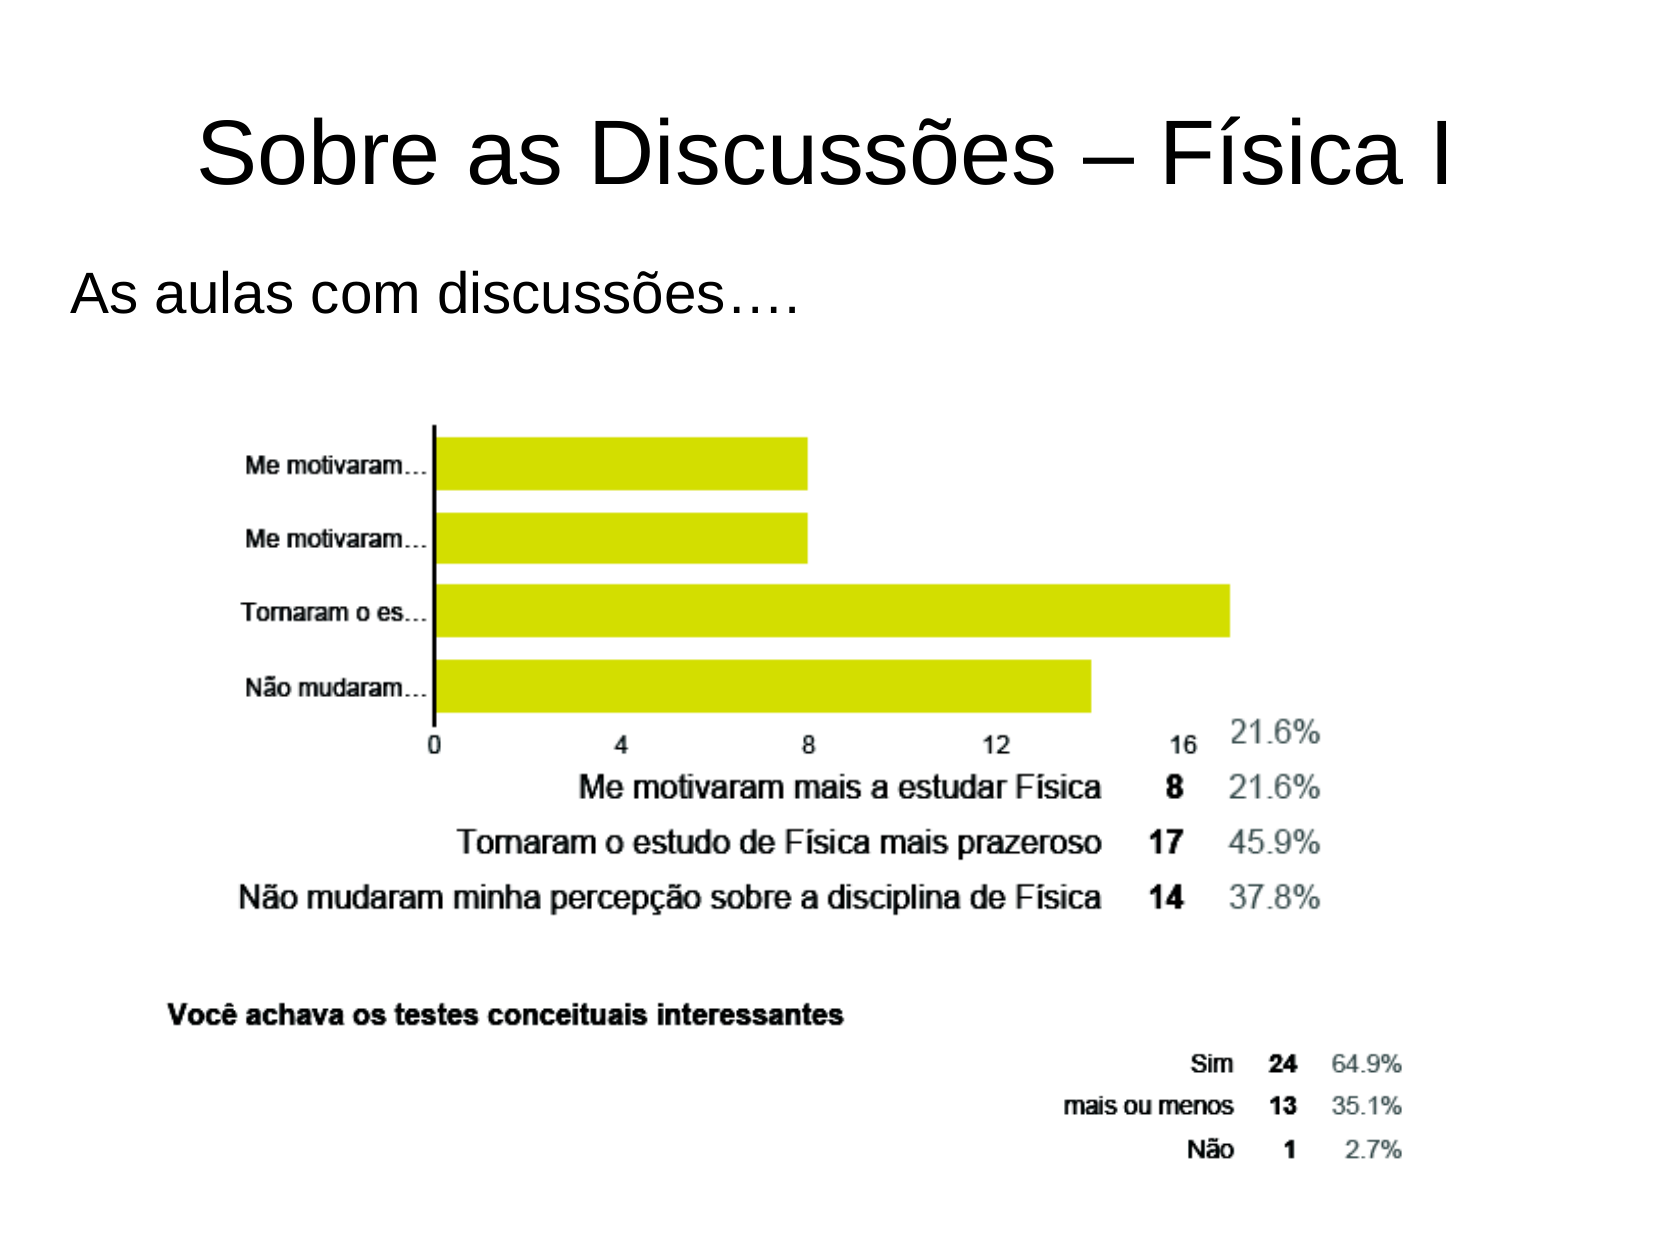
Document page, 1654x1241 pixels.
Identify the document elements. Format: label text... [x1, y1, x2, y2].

title Sobre as Discussões – Física I [82, 49, 1571, 257]
subtitle As aulas com discussões…. [70, 237, 1559, 426]
picture [188, 401, 1406, 948]
picture [121, 967, 1453, 1217]
